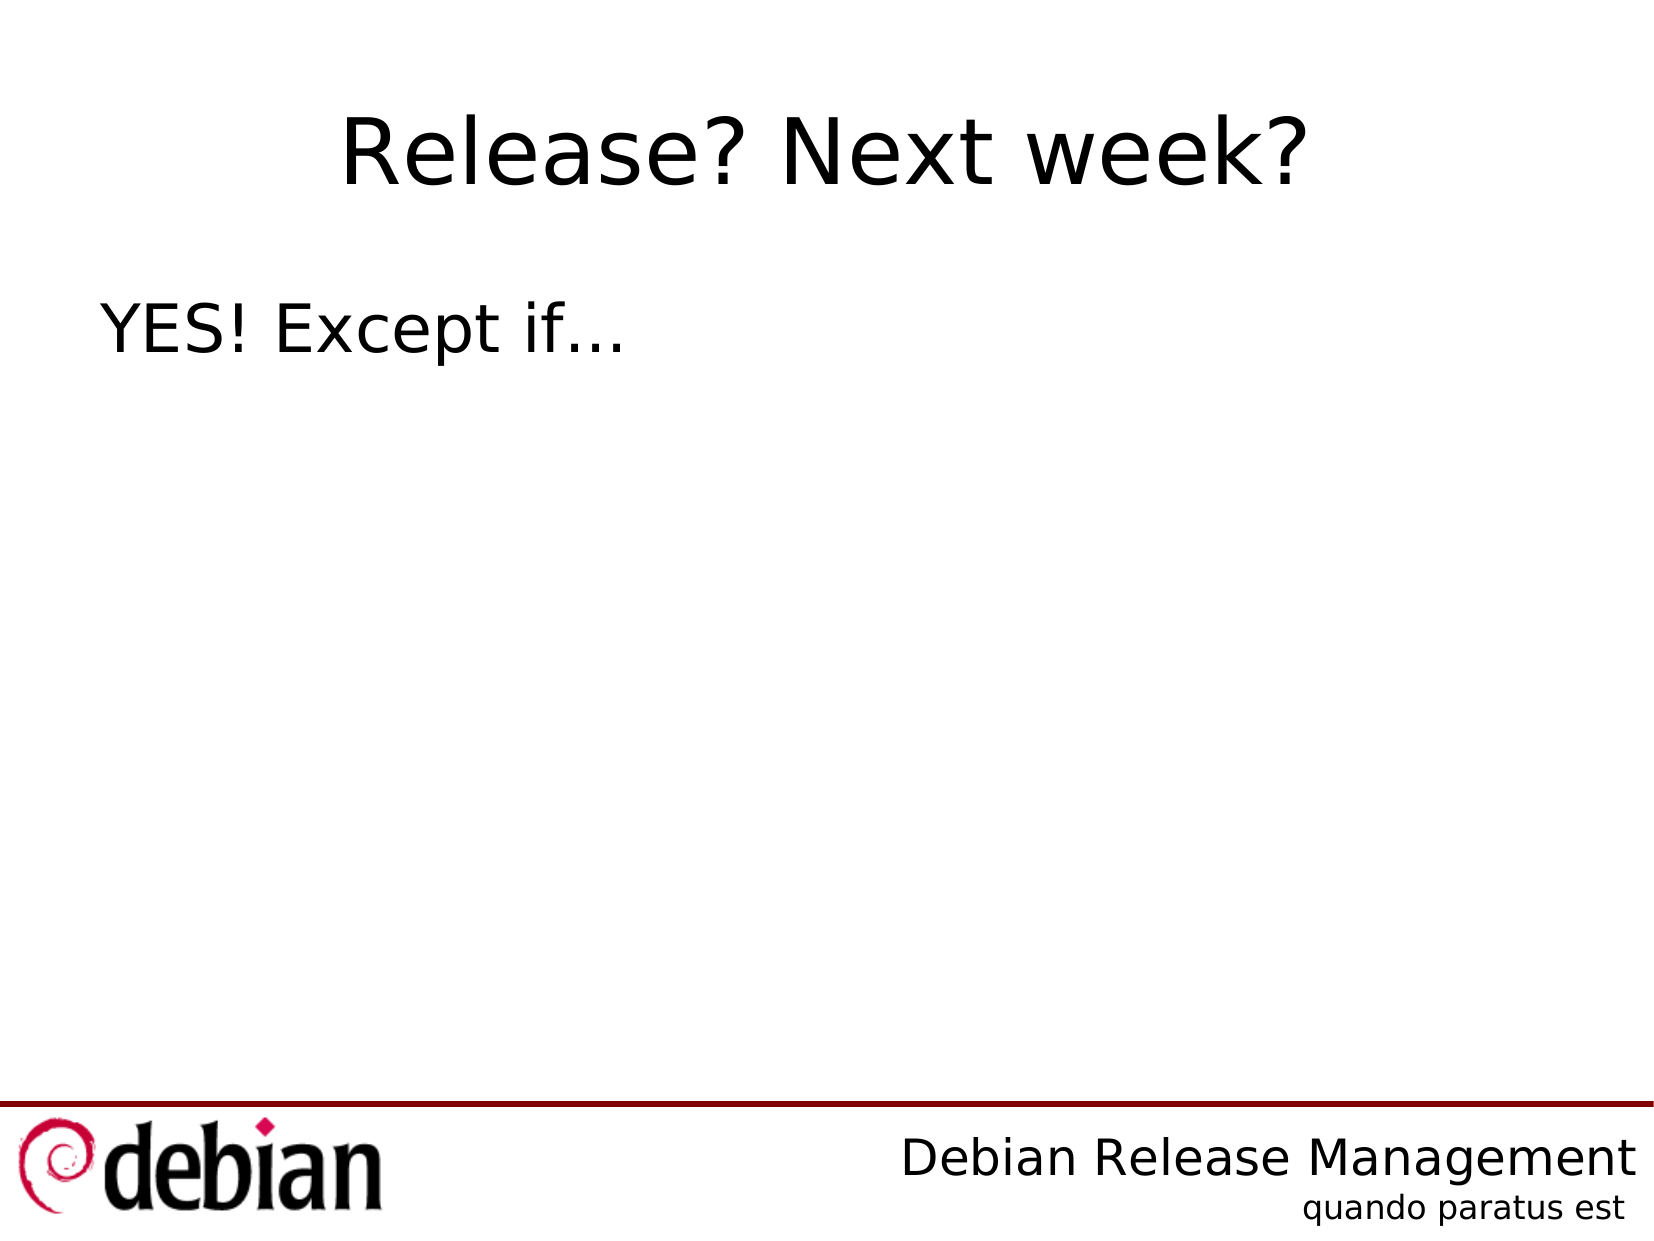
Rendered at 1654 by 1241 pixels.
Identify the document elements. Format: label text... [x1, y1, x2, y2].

title Release? Next week? [82, 56, 1571, 250]
list YES! Except if... [82, 290, 1571, 1094]
picture [16, 1110, 420, 1239]
